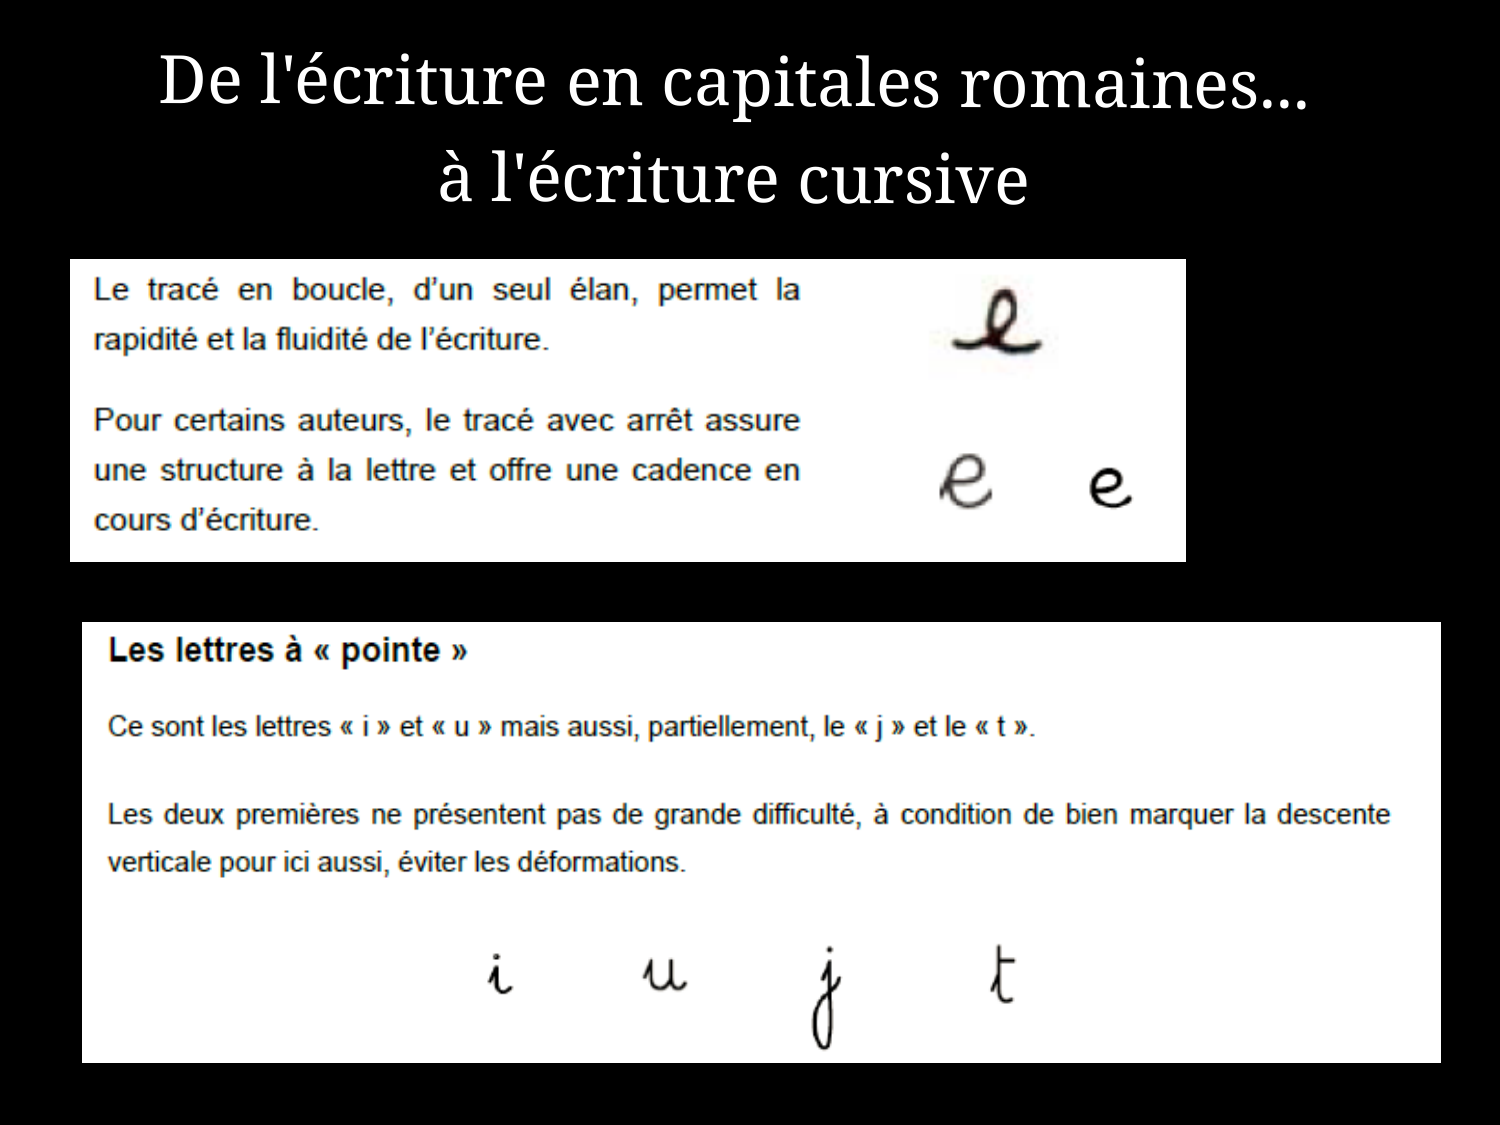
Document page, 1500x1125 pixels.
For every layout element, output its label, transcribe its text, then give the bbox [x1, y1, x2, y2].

text_box De l'écriture en capitales romaines... à l'écriture cursive [5, 27, 1464, 238]
picture [82, 622, 1441, 1063]
picture [70, 259, 1186, 563]
